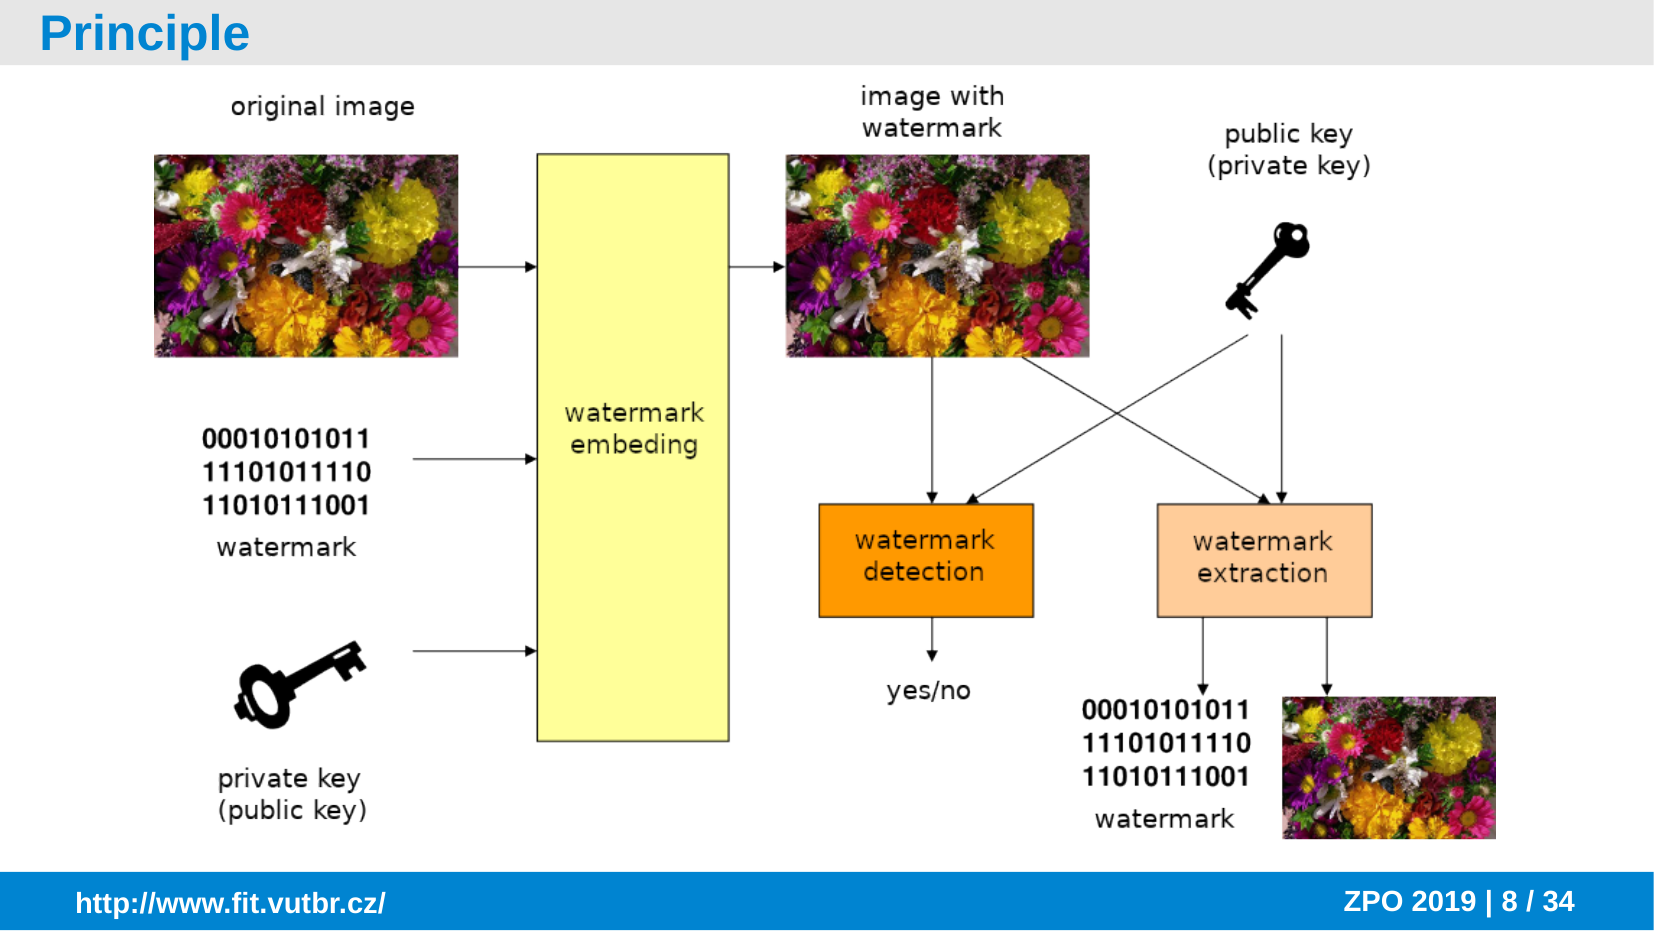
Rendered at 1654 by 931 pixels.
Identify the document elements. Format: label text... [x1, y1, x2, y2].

picture [154, 75, 1496, 844]
title Principle [39, 4, 1615, 61]
